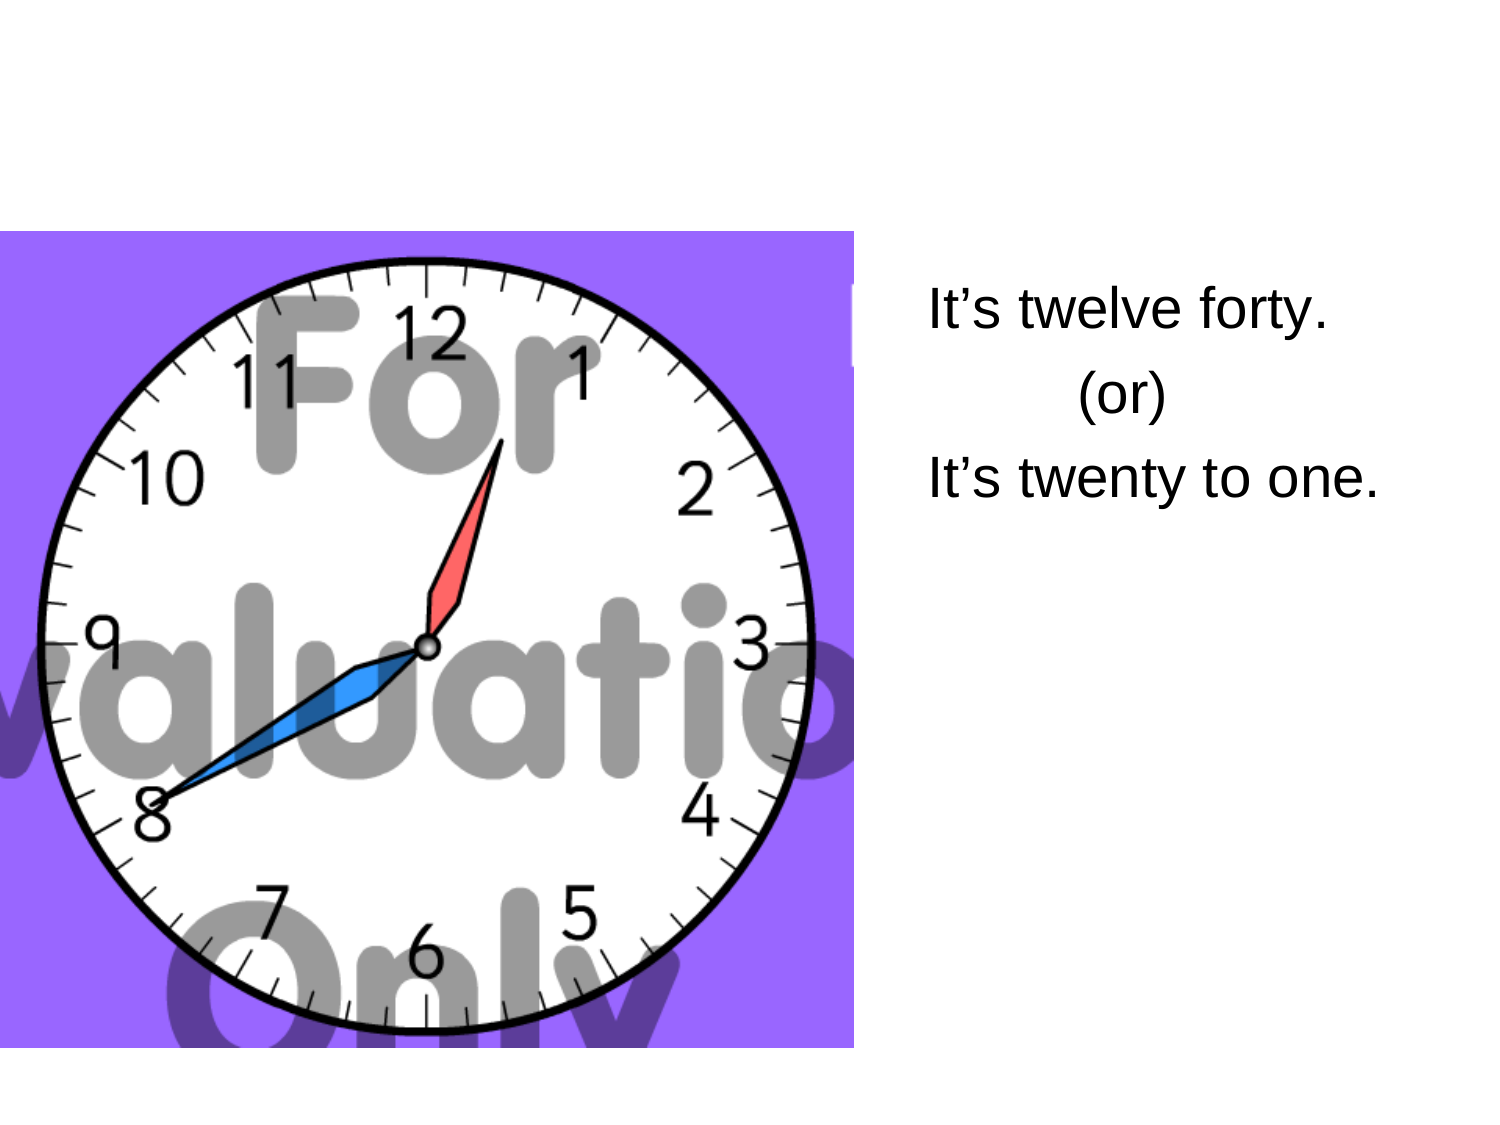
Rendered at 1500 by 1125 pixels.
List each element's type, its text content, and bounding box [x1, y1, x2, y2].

list It’s twelve forty. (or) It’s twenty to one. [762, 262, 1426, 1005]
picture [0, 231, 854, 1048]
